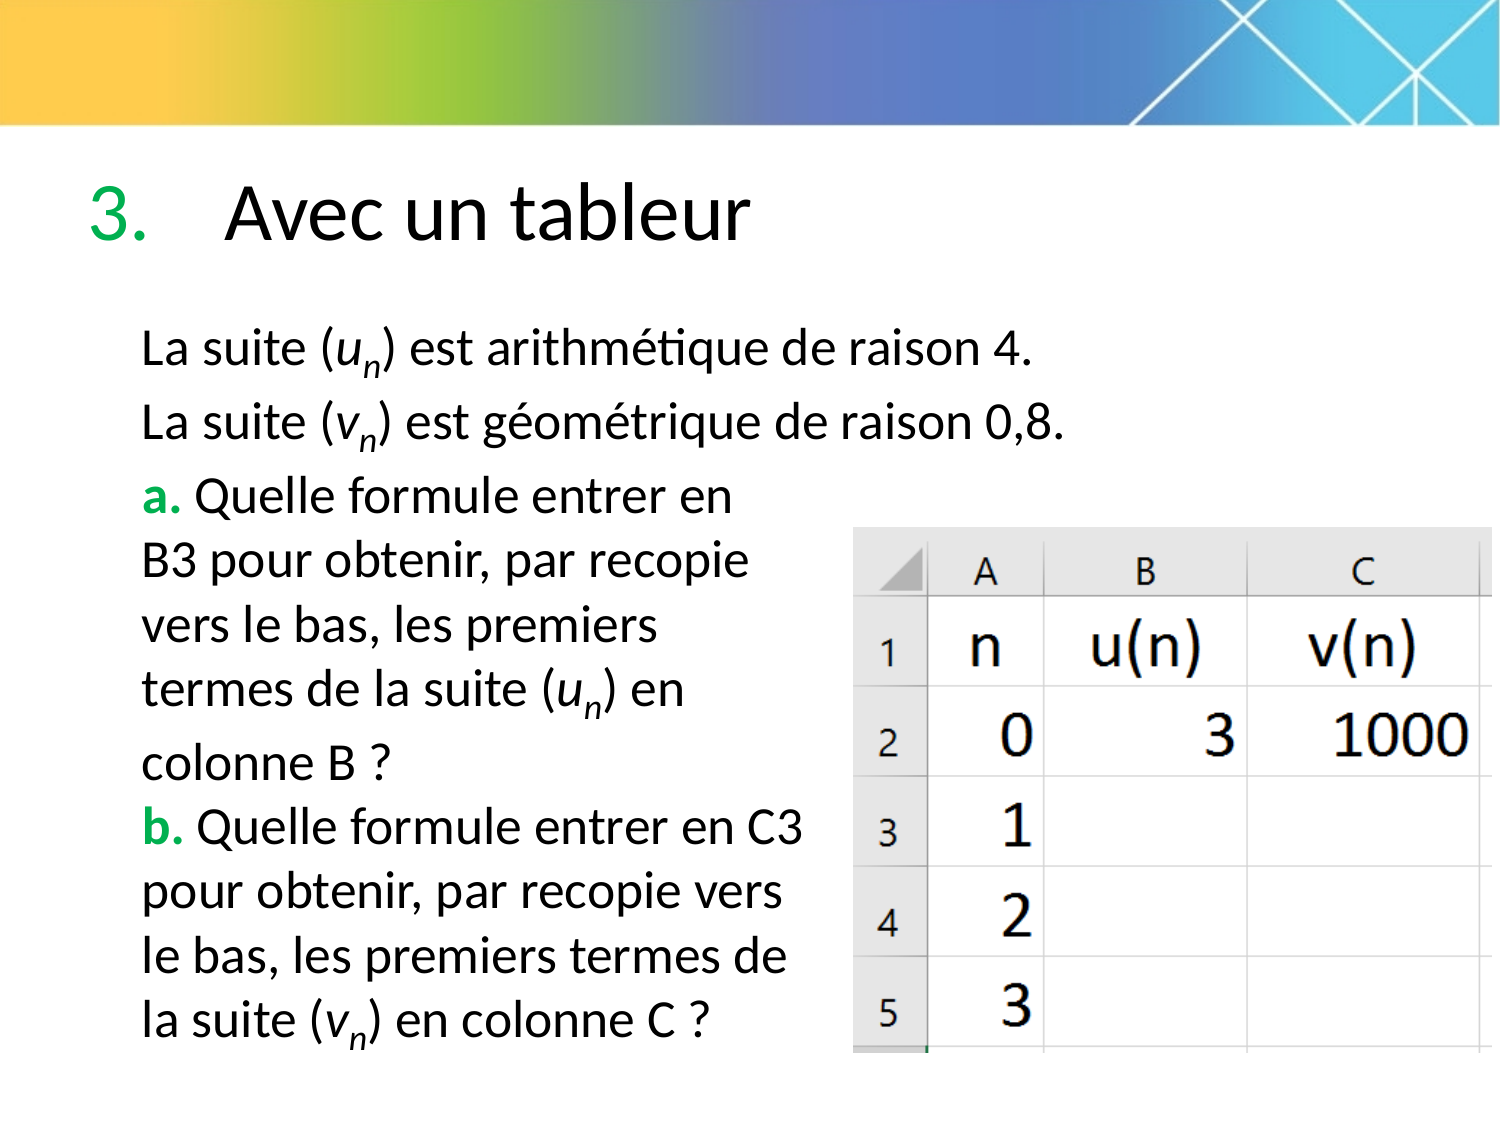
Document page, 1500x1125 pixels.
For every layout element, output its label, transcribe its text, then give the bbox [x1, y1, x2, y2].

picture [1426, 527, 1492, 1053]
text_box Avec un tableur [72, 120, 1497, 294]
list La suite (un) est arithmétique de raison 4. La suite (vn) est géométrique de raison 0,8. a. Quelle formule entrer en B3 pour obtenir, par recopie vers le bas, les premiers termes de la suite (un) en colonne B ? b. Quelle formule entrer en C3 pour obtenir, par recopie vers le bas, les premiers termes de la suite (vn) en colonne C ? [75, 304, 1426, 1067]
